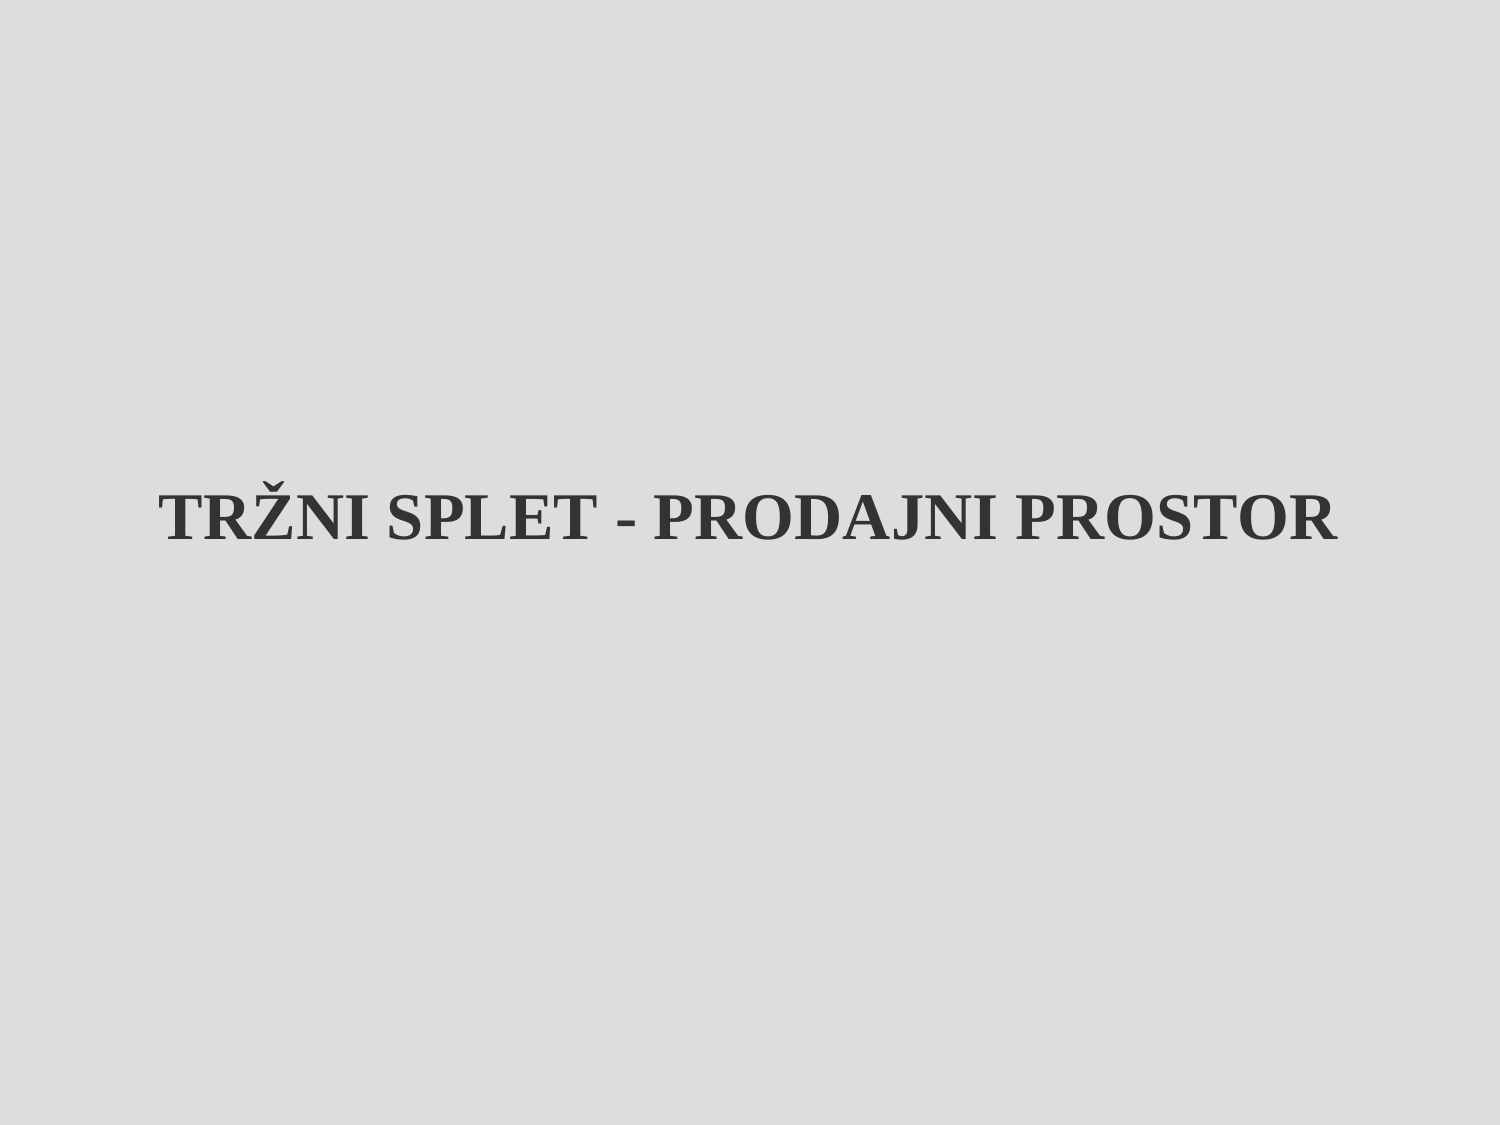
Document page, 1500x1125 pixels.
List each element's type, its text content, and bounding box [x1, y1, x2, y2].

text_box TRŽNI SPLET - PRODAJNI PROSTOR [125, 224, 1388, 877]
